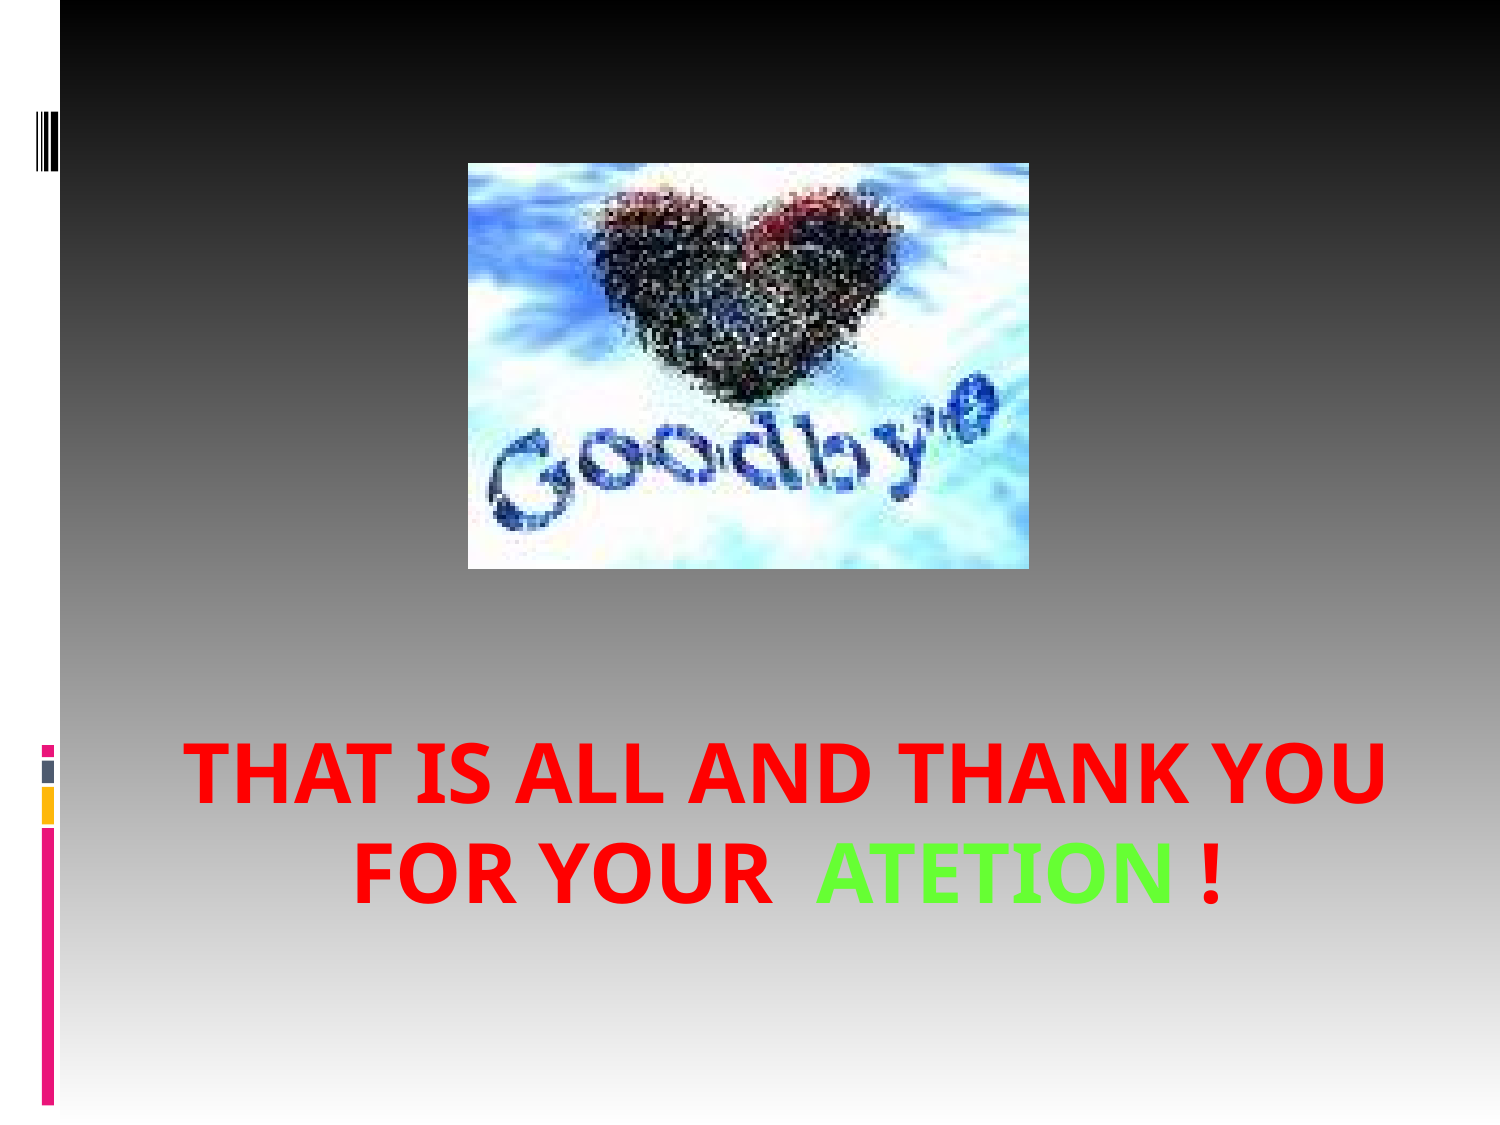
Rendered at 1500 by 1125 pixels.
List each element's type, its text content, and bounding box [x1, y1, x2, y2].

title THAT IS ALL AND THANK YOU FOR YOUR ATETION ! [150, 713, 1425, 1037]
subtitle [150, 464, 1425, 713]
picture [468, 163, 1029, 569]
